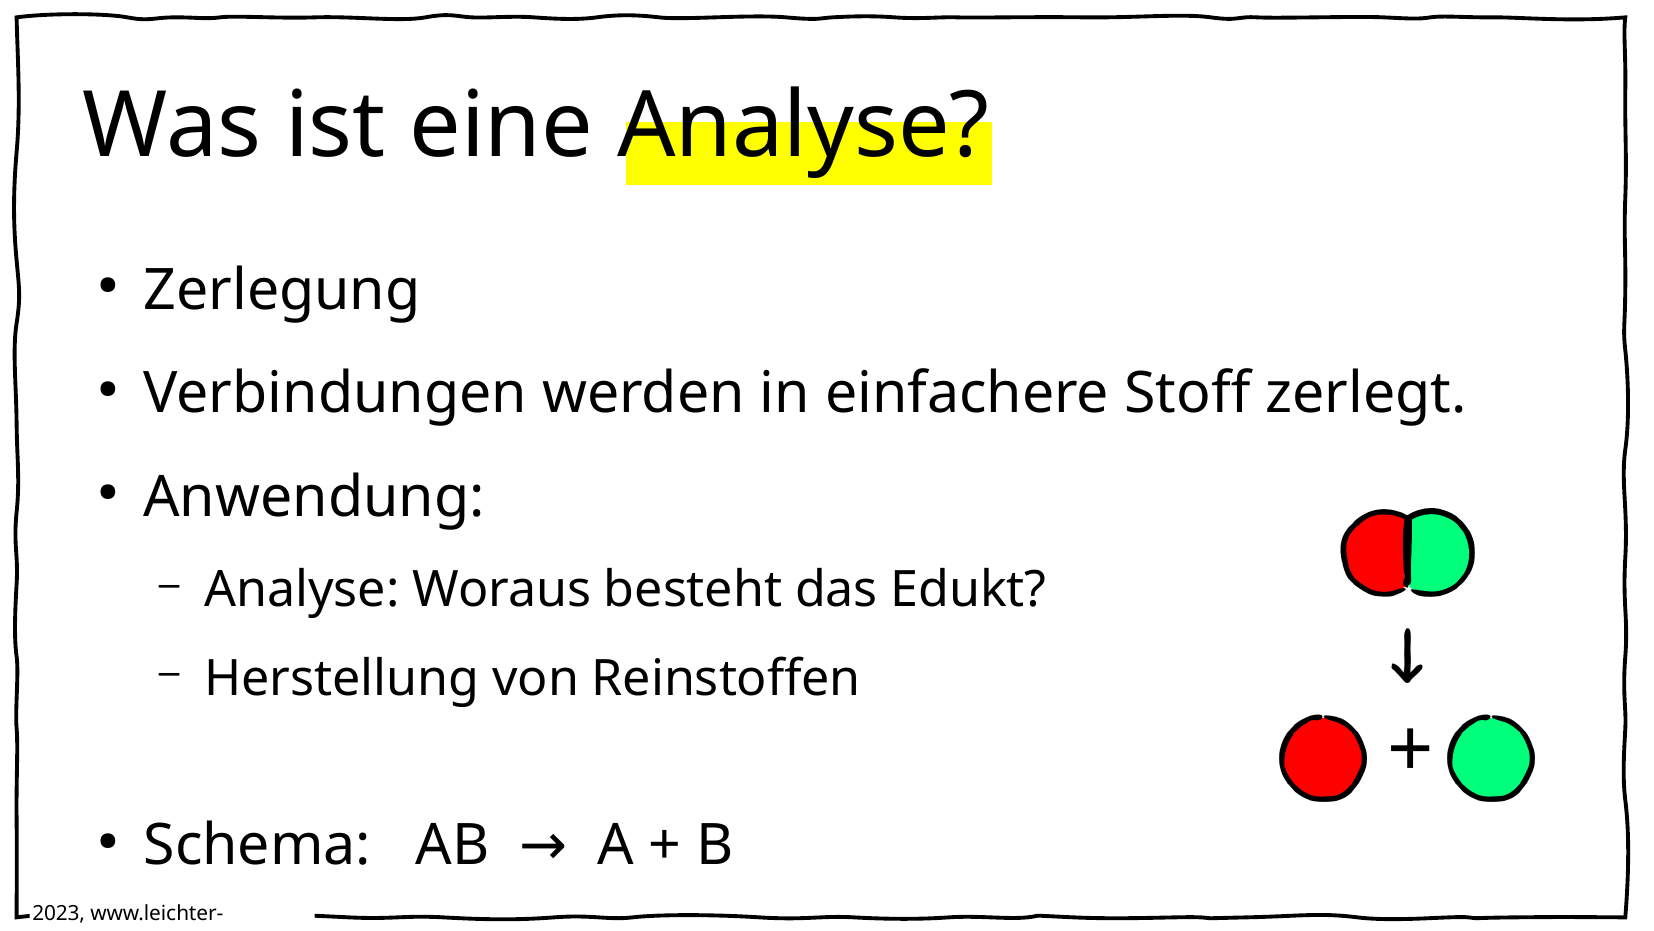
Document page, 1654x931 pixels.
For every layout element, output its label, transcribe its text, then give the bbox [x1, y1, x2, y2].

picture [1278, 507, 1536, 804]
title Was ist eine Analyse? [82, 42, 1571, 199]
list Zerlegung Verbindungen werden in einfachere Stoff zerlegt. Anwendung: Analyse: Woraus besteht das Edukt? Herstellung von Reinstoffen Schema: AB → A + B [82, 248, 1571, 886]
